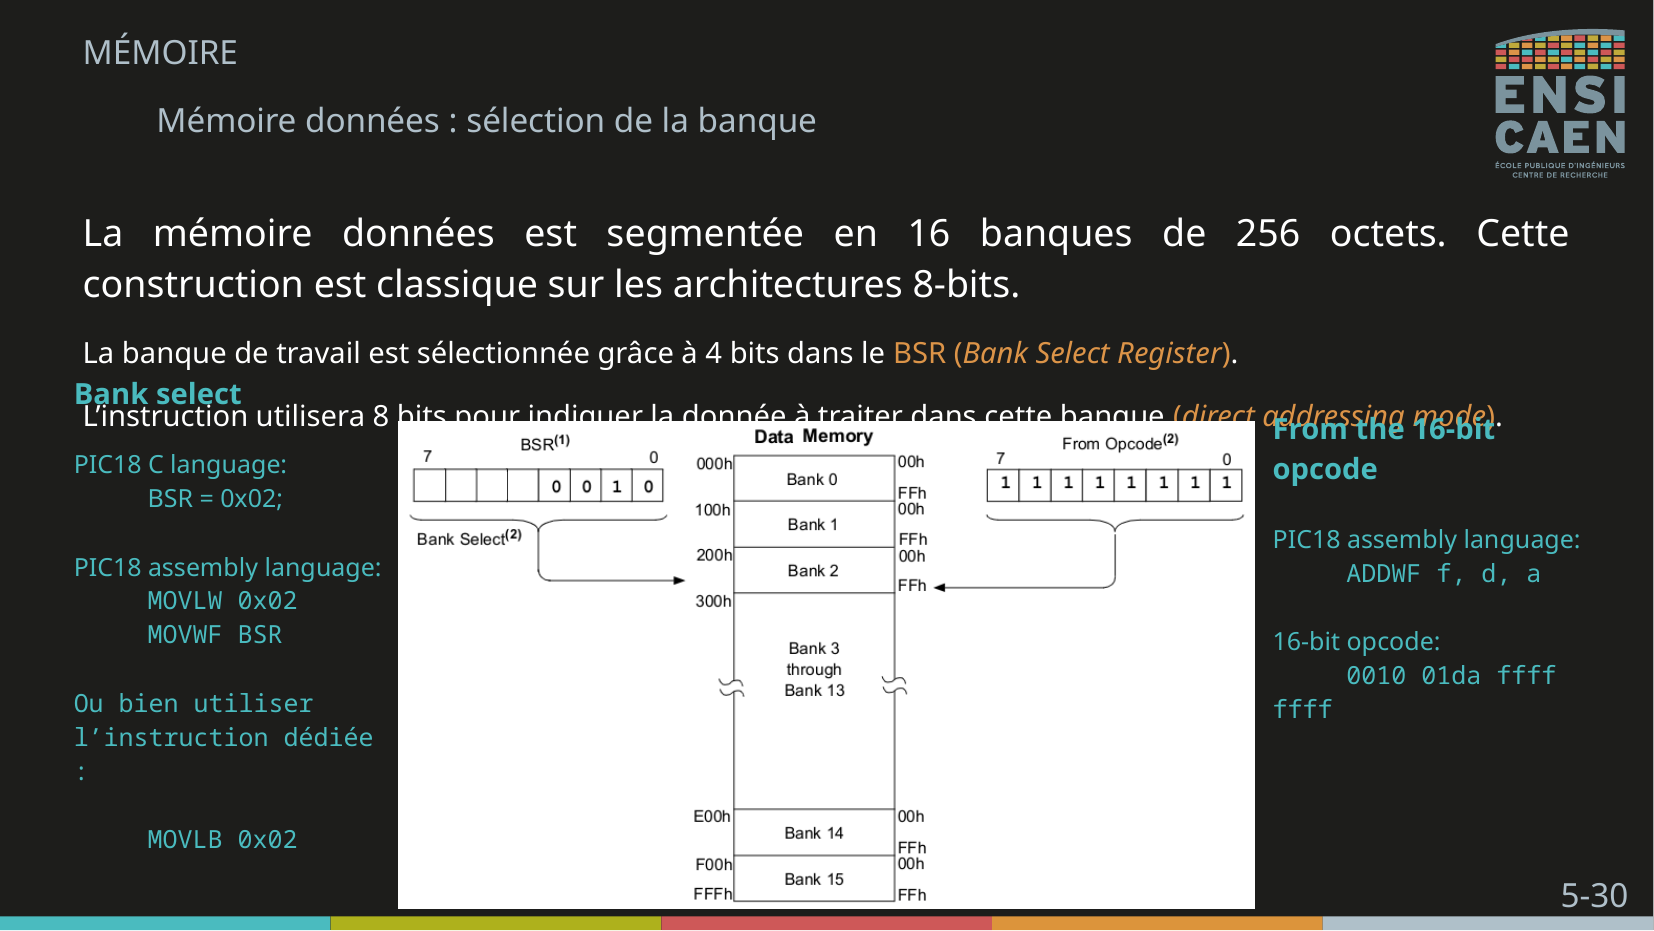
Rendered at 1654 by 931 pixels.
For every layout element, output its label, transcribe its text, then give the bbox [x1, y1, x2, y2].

text_box From the 16-bit opcode PIC18 assembly language: ADDWF f, d, a 16-bit opcode: 0010 01da ffff ffff [1257, 460, 1613, 674]
picture [398, 421, 1255, 909]
text_box Bank select PIC18 C language: BSR = 0x02; PIC18 assembly language: MOVLW 0x02 MOVWF BSR Ou bien utiliser l’instruction dédiée : MOVLB 0x02 [59, 433, 399, 796]
text_box [510, 472, 538, 500]
text_box [447, 472, 476, 500]
title MÉMOIRE Mémoire données : sélection de la banque [82, 0, 1467, 148]
list La mémoire données est segmentée en 16 banques de 256 octets. Cette construction est classique sur les architectures 8-bits. La banque de travail est sélectionnée grâce à 4 bits dans le BSR (Bank Select Register). L’instruction utilisera 8 bits pour indiquer la donnée à traiter dans cette banque (direct addressing mode). [82, 206, 1571, 916]
text_box [417, 472, 445, 500]
text_box [480, 472, 508, 500]
